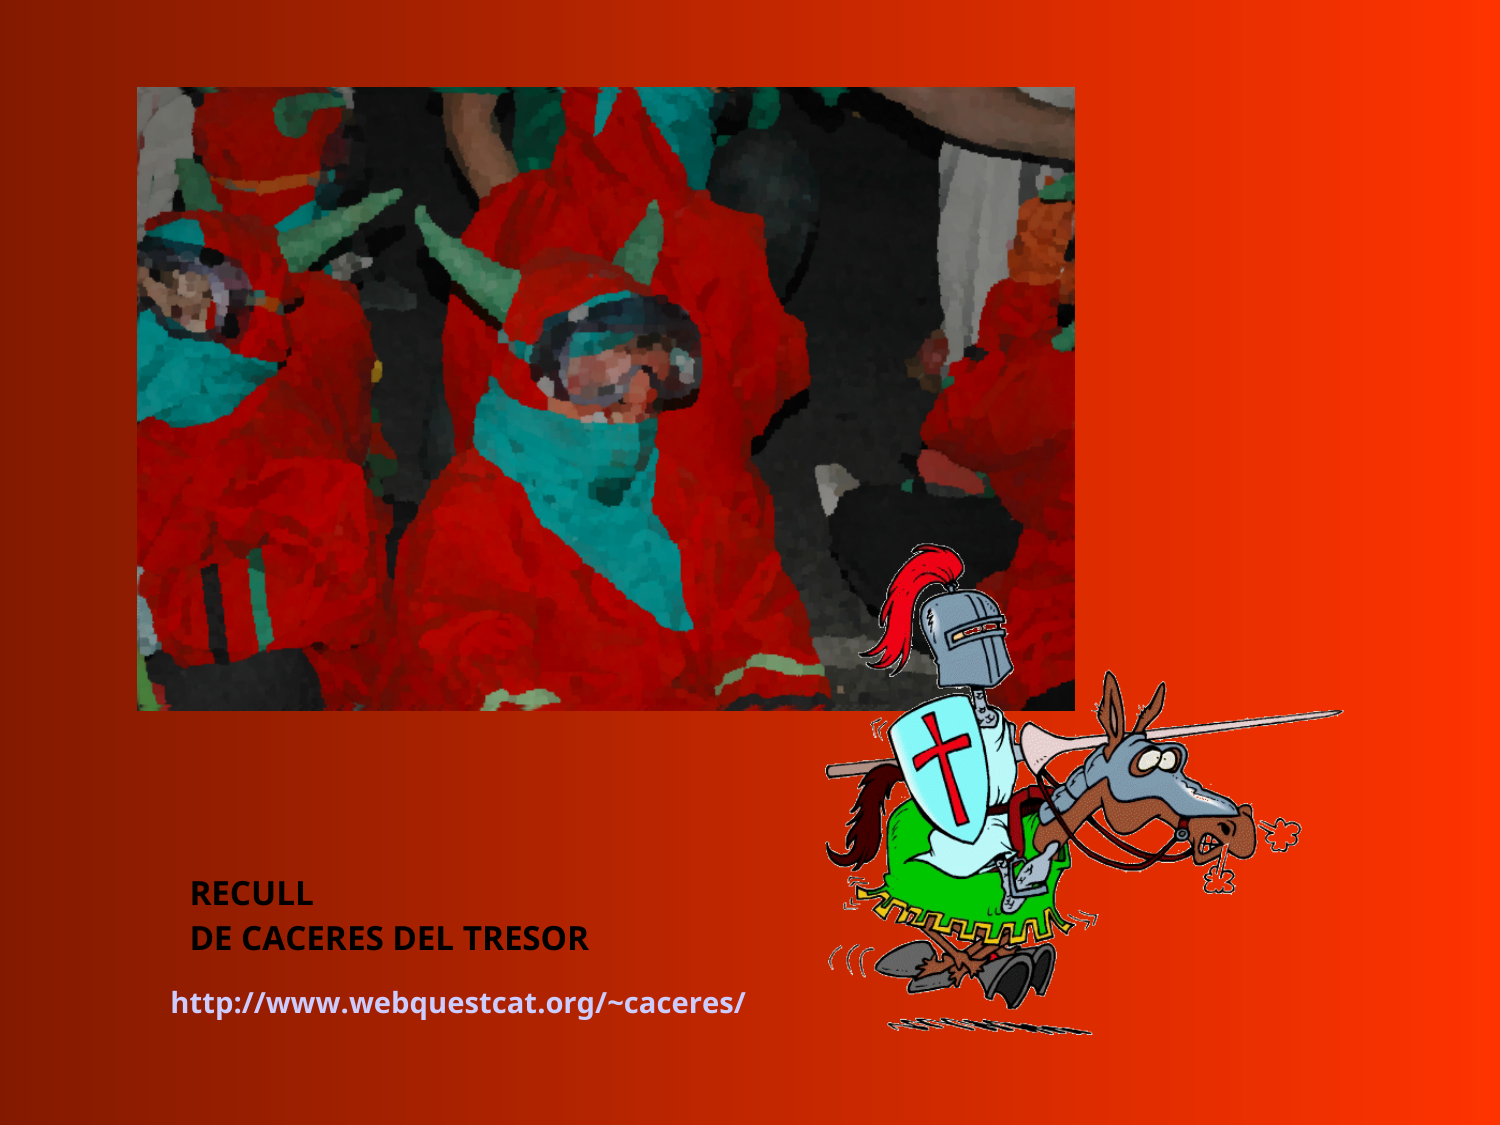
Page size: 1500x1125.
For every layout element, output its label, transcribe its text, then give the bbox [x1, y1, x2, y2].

text_box RECULL DE CACERES DEL TRESOR [174, 862, 751, 969]
text_box http://www.webquestcat.org/~caceres/ [155, 974, 762, 1070]
picture [137, 87, 1351, 1035]
